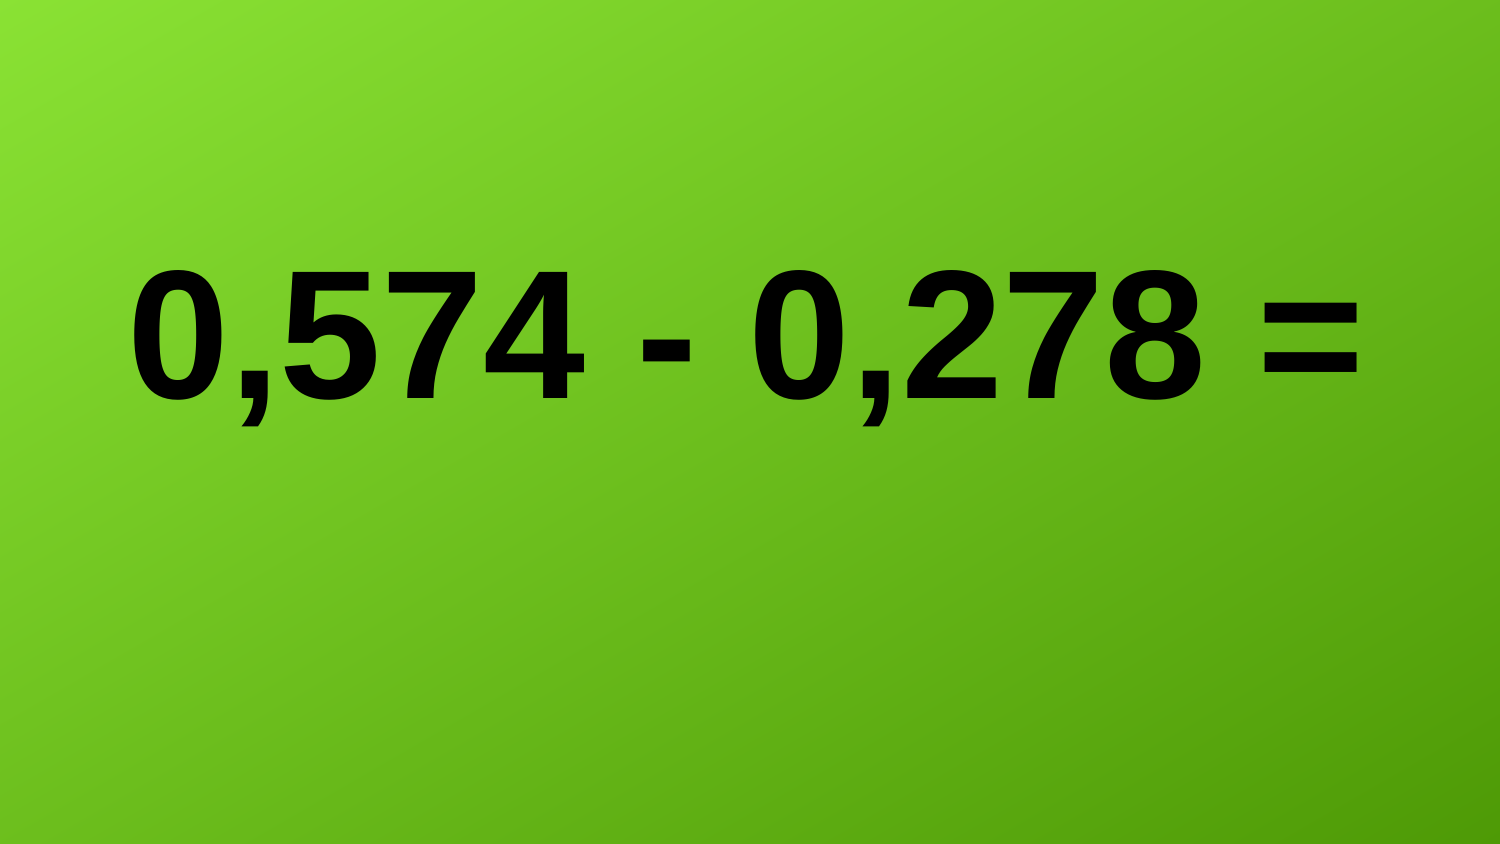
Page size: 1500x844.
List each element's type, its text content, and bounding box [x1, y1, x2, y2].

text_box 0,574 - 0,278 = [112, 259, 1388, 450]
